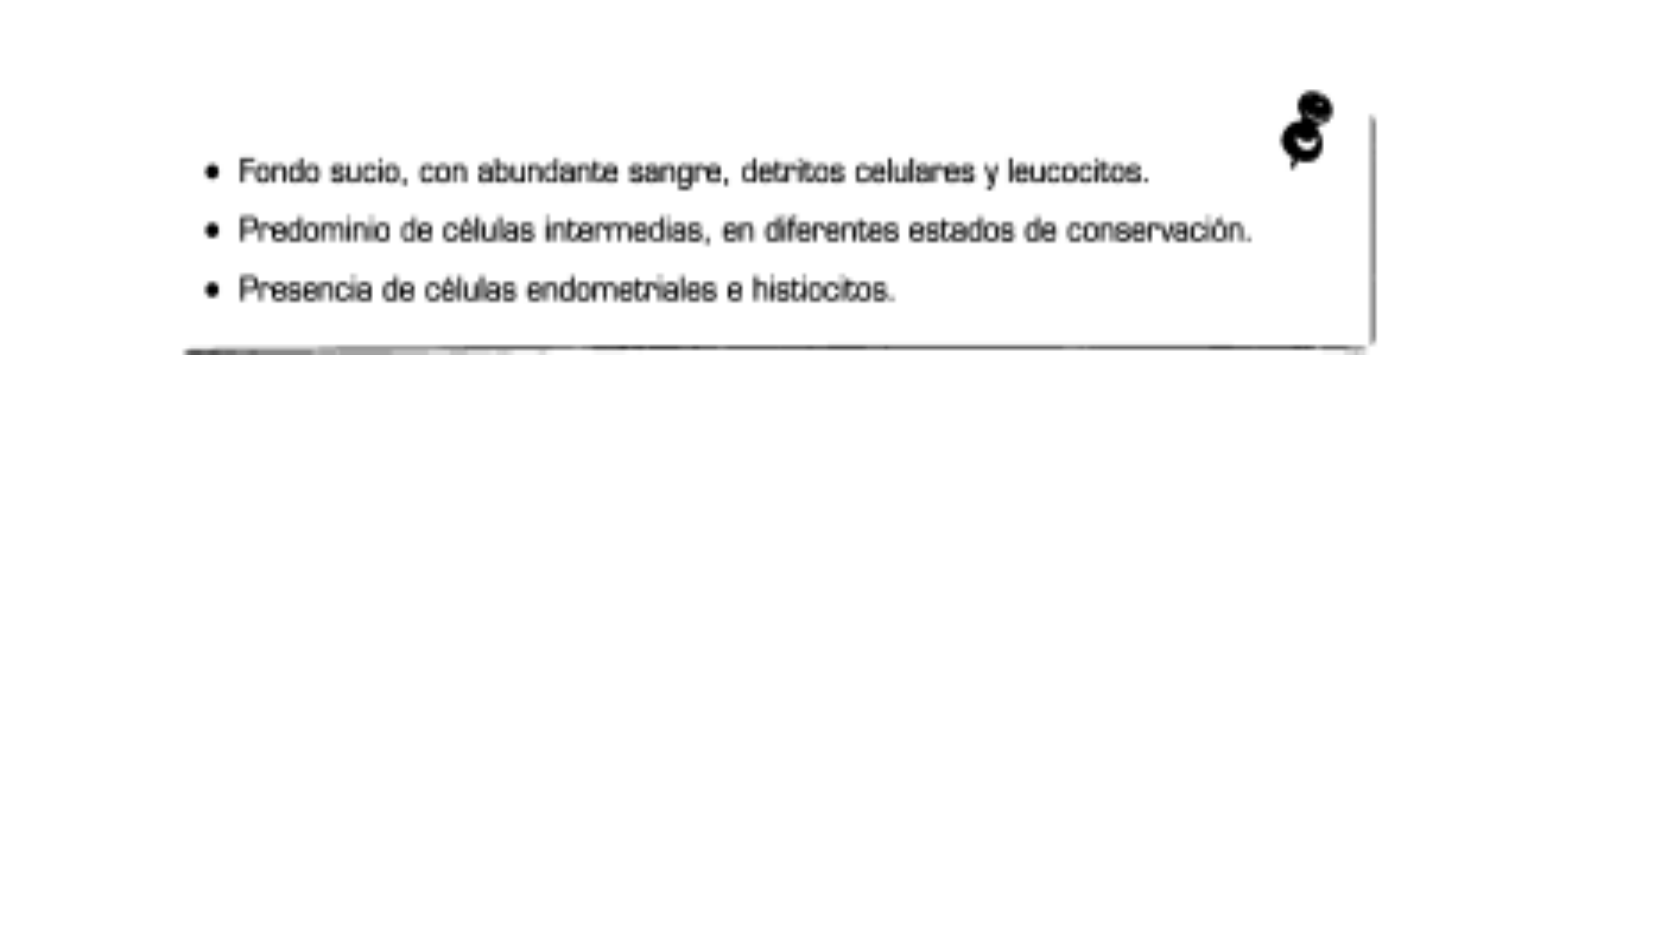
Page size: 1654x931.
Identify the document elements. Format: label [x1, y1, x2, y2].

picture [88, 88, 1388, 355]
